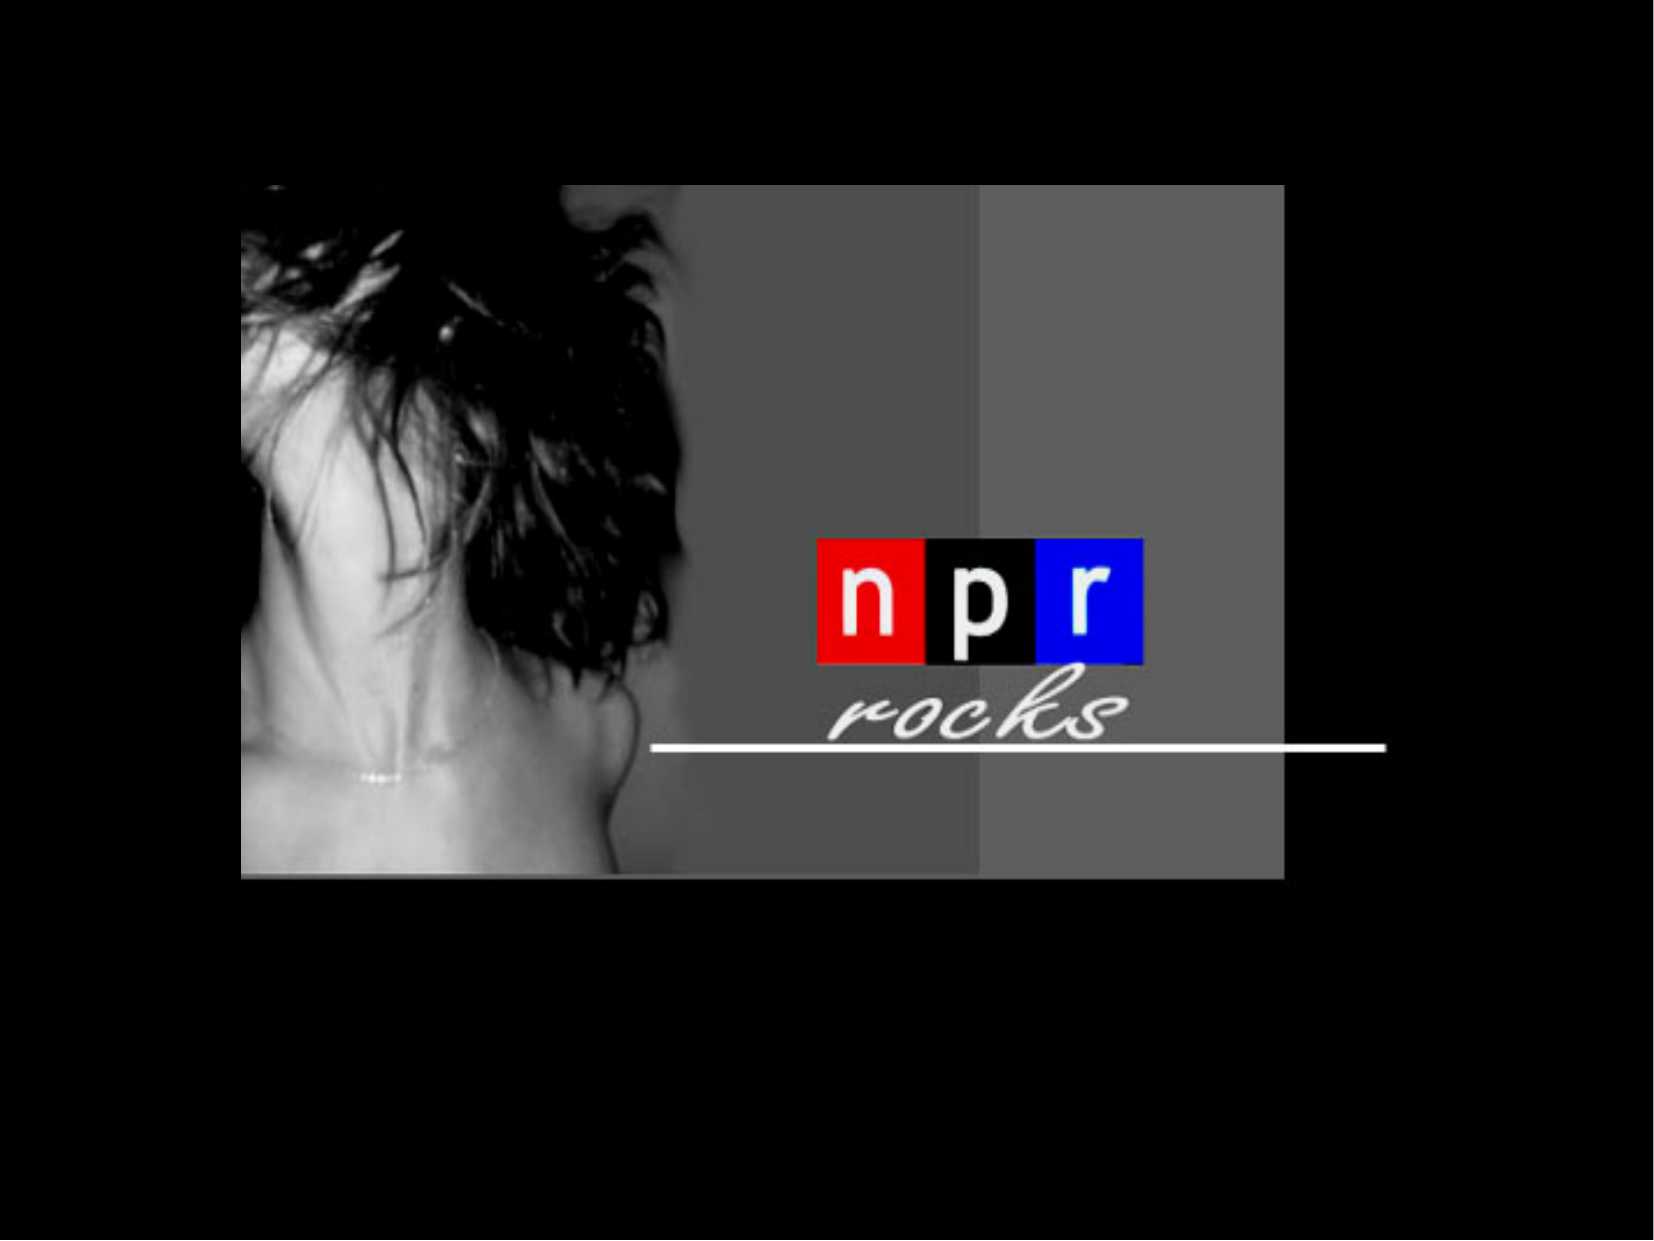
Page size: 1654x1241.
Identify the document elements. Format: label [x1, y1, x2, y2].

picture [241, 185, 1413, 964]
